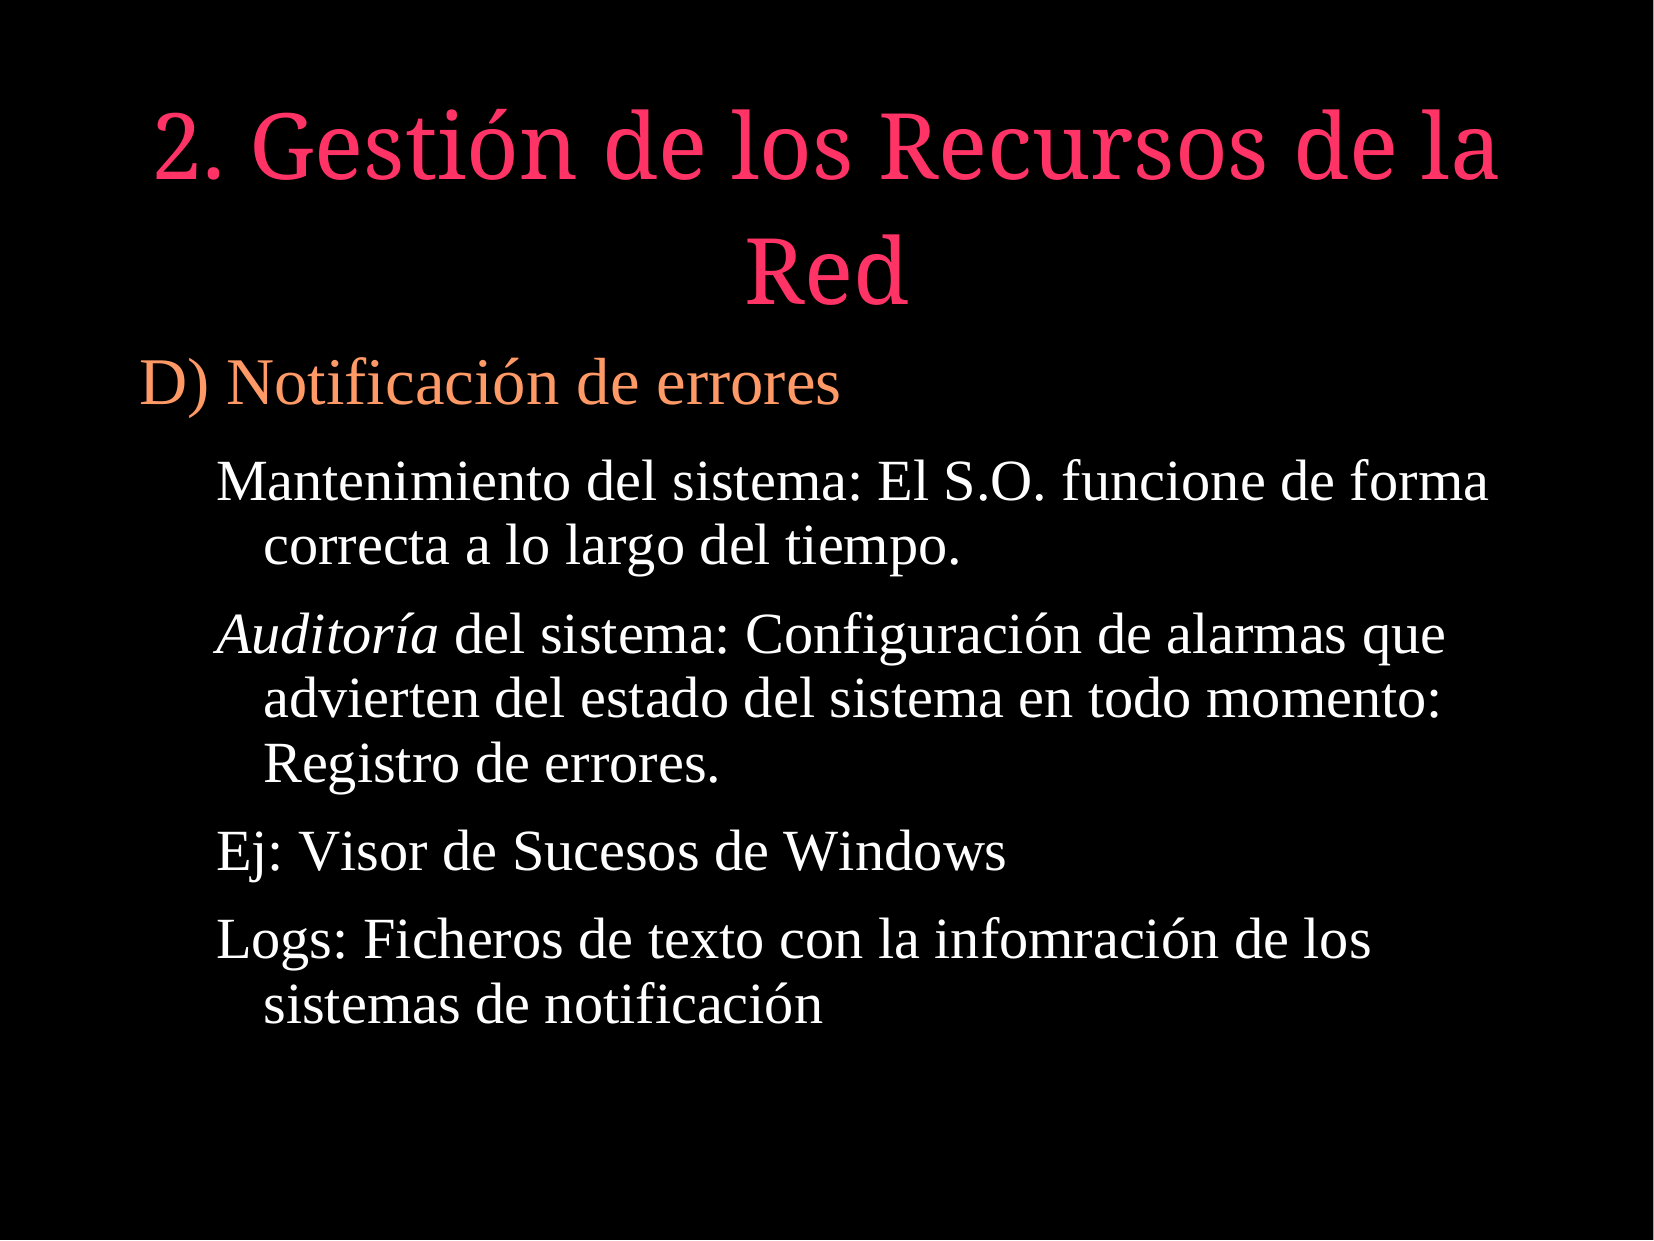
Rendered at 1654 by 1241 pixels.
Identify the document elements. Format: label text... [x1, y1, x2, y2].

title 2. Gestión de los Recursos de la Red [121, 82, 1534, 331]
list D) Notificación de errores Mantenimiento del sistema: El S.O. funcione de forma correcta a lo largo del tiempo. Auditoría del sistema: Configuración de alarmas que advierten del estado del sistema en todo momento: Registro de errores. Ej: Visor de Sucesos de Windows Logs: Ficheros de texto con la infomración de los sistemas de notificación [121, 344, 1534, 1127]
